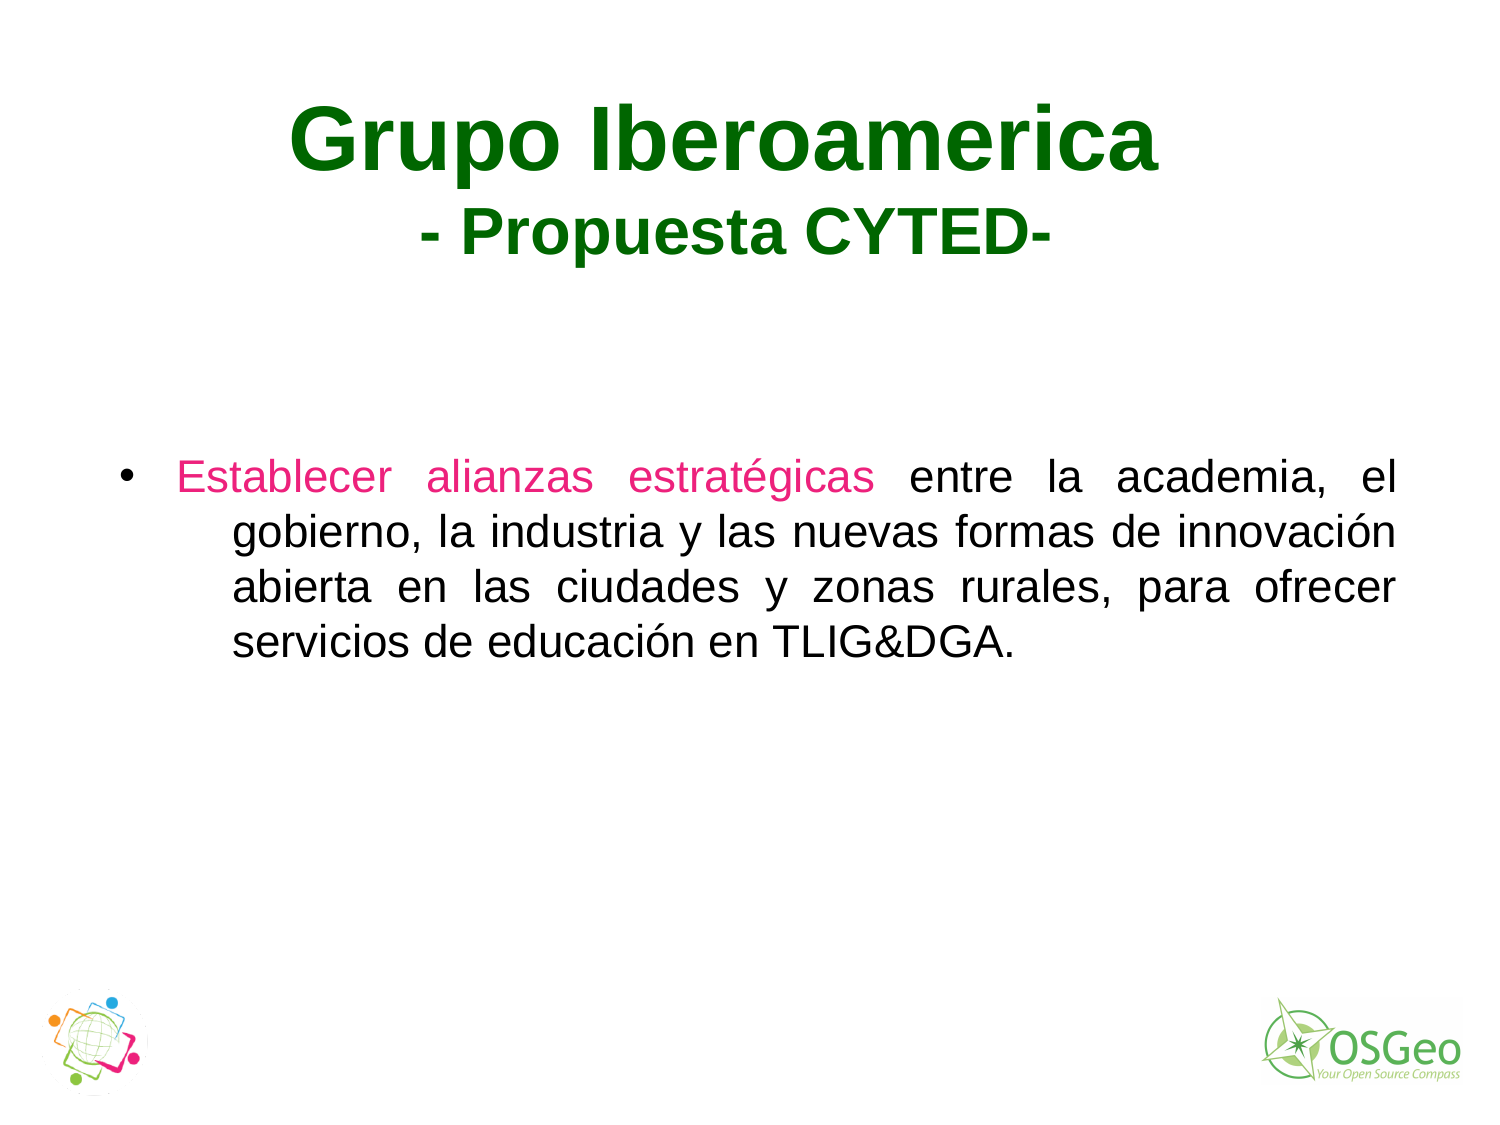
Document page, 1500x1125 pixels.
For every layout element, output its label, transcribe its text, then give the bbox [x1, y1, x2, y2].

text_box Establecer alianzas estratégicas entre la academia, el gobierno, la industria y las nuevas formas de innovación abierta en las ciudades y zonas rurales, para ofrecer servicios de educación en TLIG&DGA. [104, 439, 1416, 709]
picture [1261, 997, 1463, 1085]
picture [40, 987, 148, 1096]
text_box Grupo Iberoamerica - Propuesta CYTED- [61, 70, 1412, 236]
